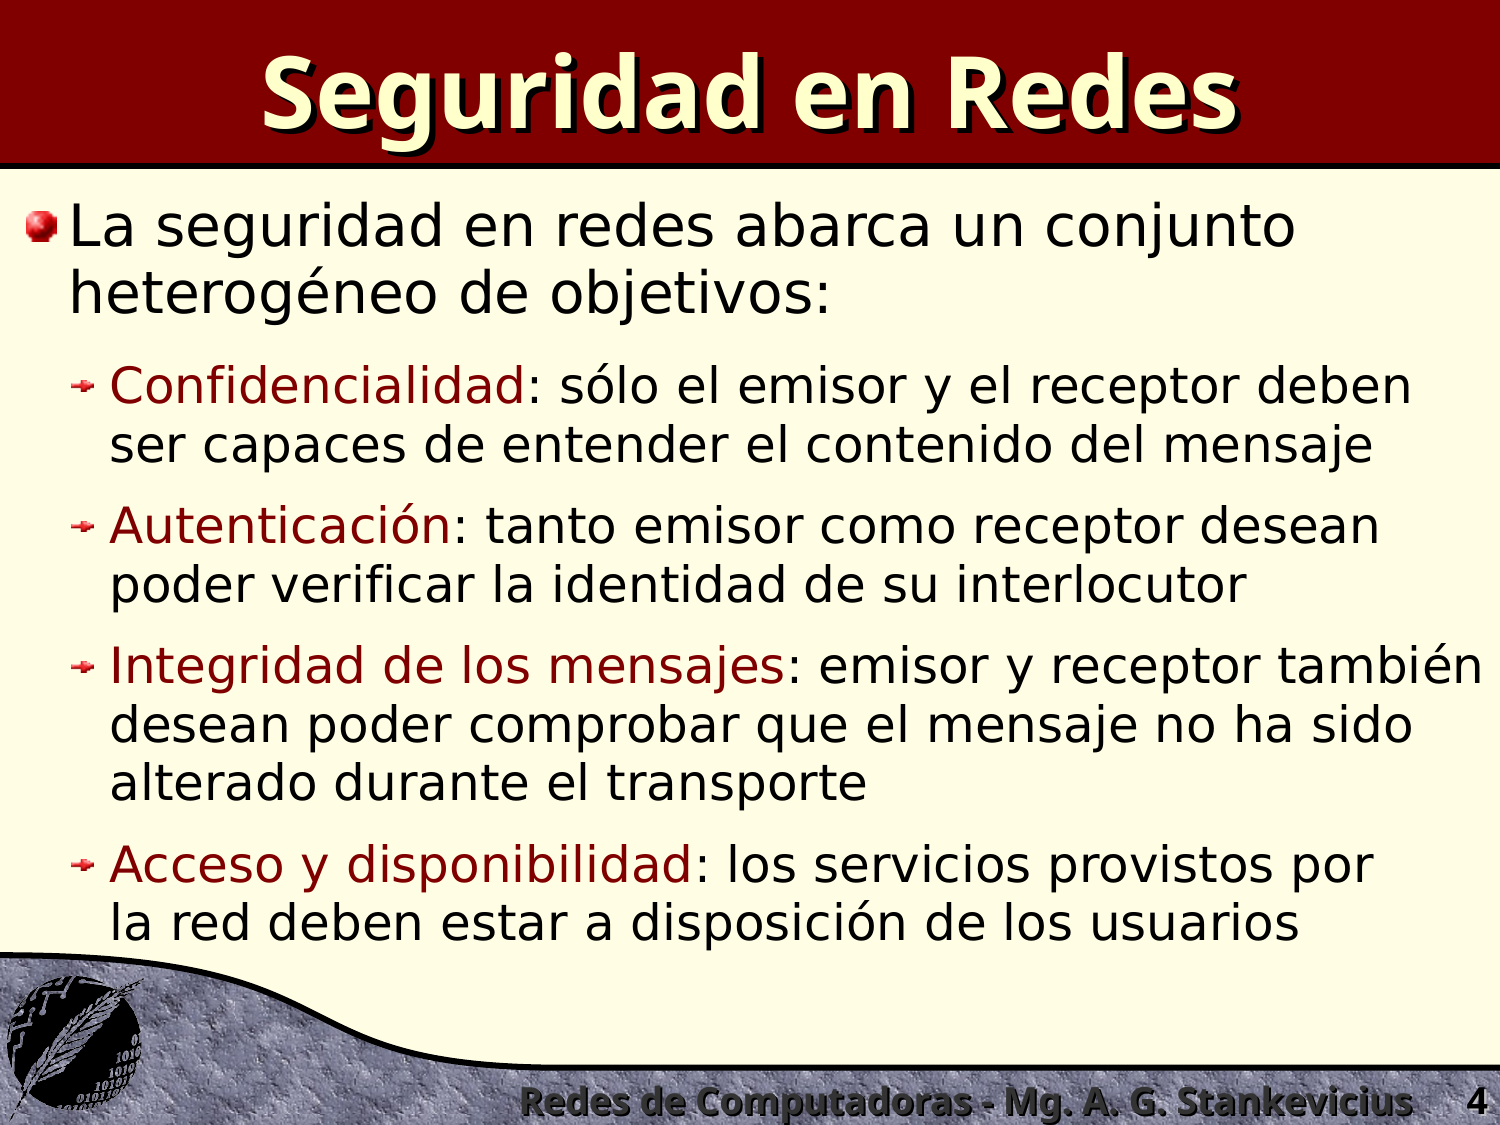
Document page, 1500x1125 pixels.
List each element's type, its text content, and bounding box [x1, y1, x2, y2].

picture [0, 959, 1500, 1125]
picture [1047, 1100, 1054, 1110]
list La seguridad en redes abarca un conjunto heterogéneo de objetivos: Confidencialidad: sólo el emisor y el receptor deben ser capaces de entender el contenido del mensaje Autenticación: tanto emisor como receptor desean poder verificar la identidad de su interlocutor Integridad de los mensajes: emisor y receptor también desean poder comprobar que el mensaje no ha sido alterado durante el transporte Acceso y disponibilidad: los servicios provistos por la red deben estar a disposición de los usuarios [11, 192, 1486, 956]
picture [790, 1100, 795, 1110]
title Seguridad en Redes [15, 5, 1485, 160]
